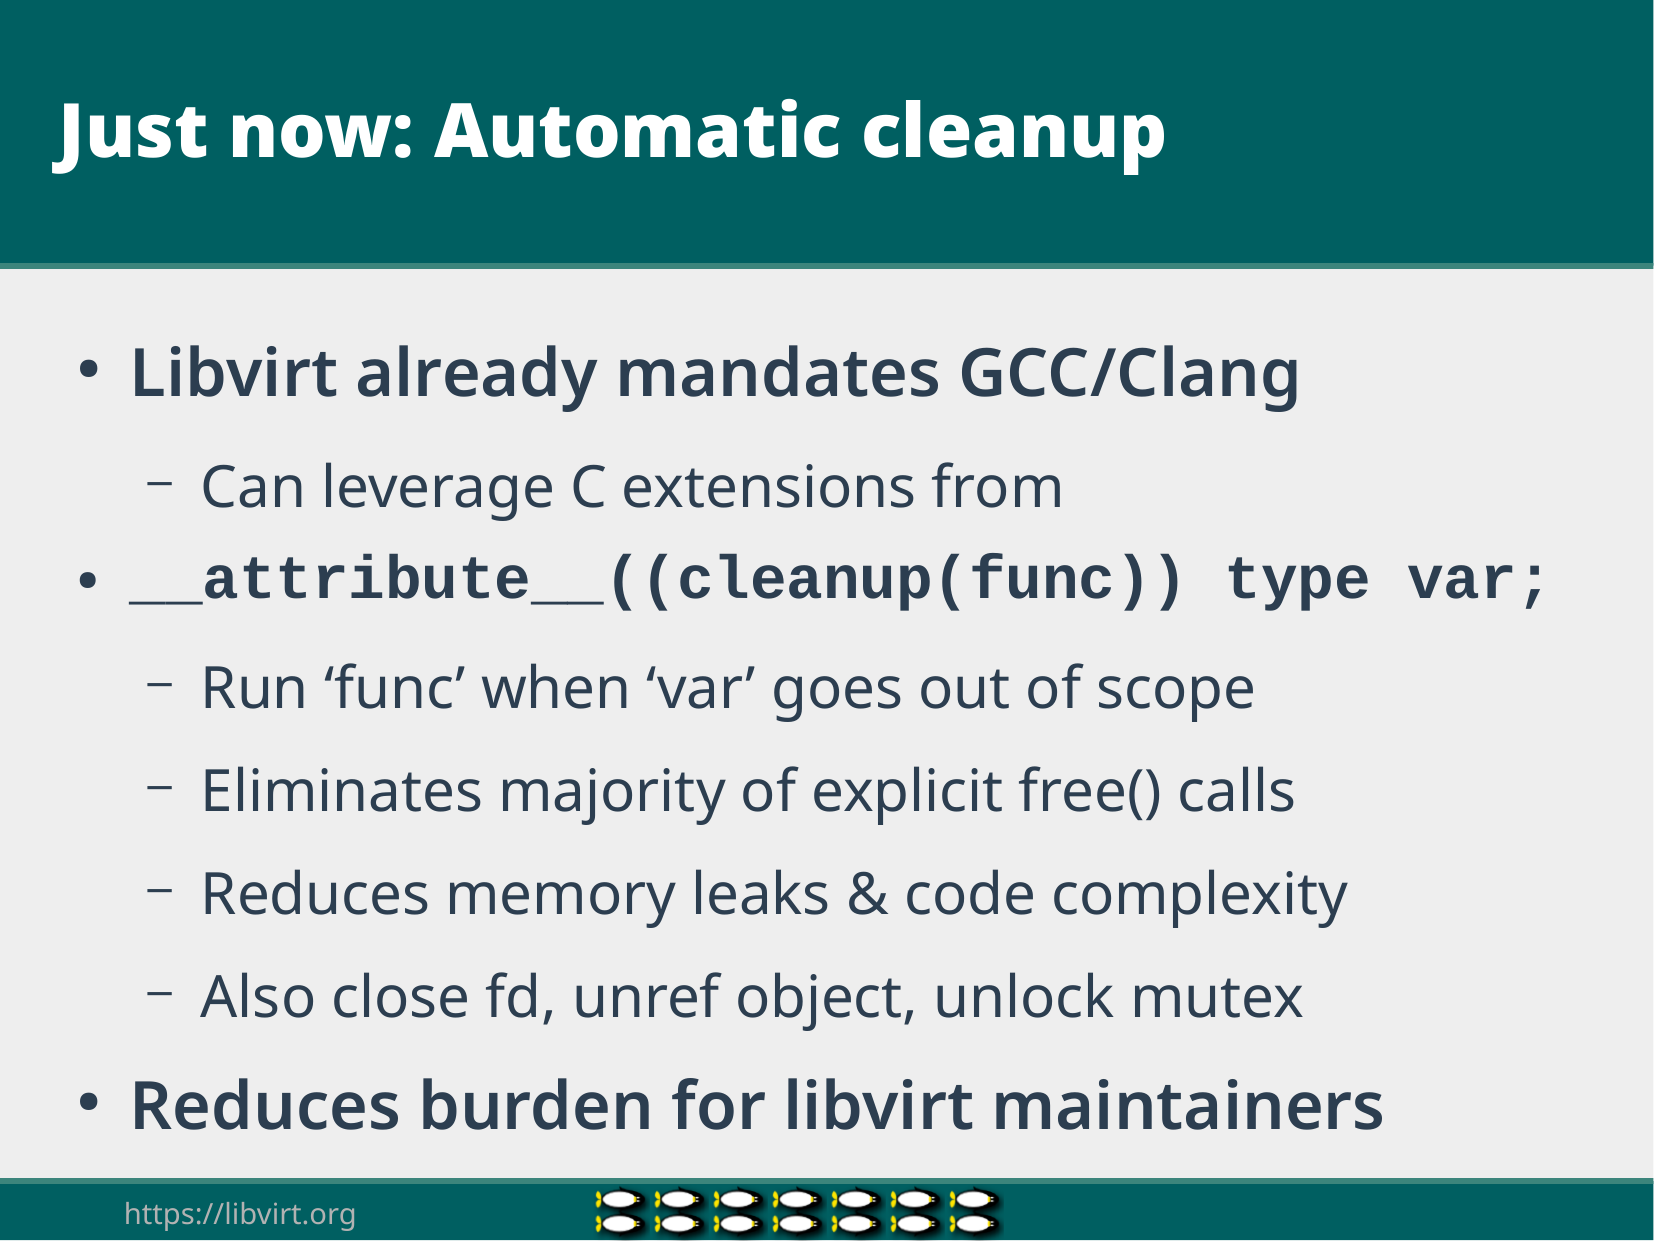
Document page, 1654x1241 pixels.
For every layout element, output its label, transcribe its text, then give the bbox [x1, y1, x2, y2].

text_box [590, 1181, 1004, 1241]
list Libvirt already mandates GCC/Clang Can leverage C extensions from __attribute__((cleanup(func)) type var; Run ‘func’ when ‘var’ goes out of scope Eliminates majority of explicit free() calls Reduces memory leaks & code complexity Also close fd, unref object, unlock mutex Reduces burden for libvirt maintainers [59, 324, 1595, 1152]
title Just now: Automatic cleanup [59, 49, 1595, 207]
